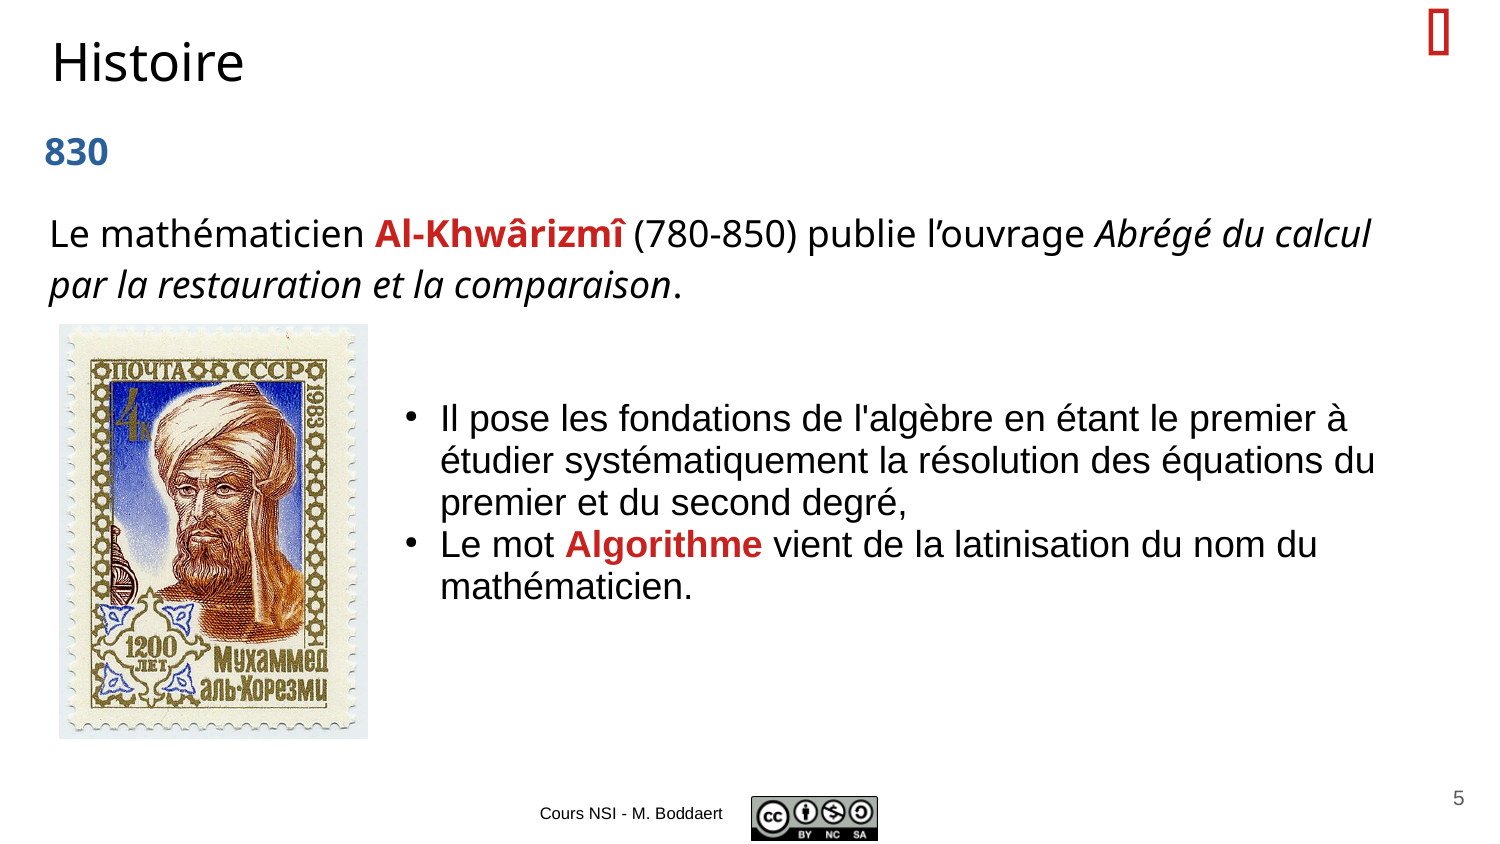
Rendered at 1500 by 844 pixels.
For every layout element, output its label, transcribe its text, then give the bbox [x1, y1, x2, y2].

picture [59, 324, 368, 739]
slide_number <numéro> [1389, 764, 1480, 830]
text_box Le mathématicien Al-Khwârizmî (780-850) publie l’ouvrage Abrégé du calcul par la restauration et la comparaison. [34, 200, 1424, 303]
title Histoire [51, 13, 1449, 108]
picture [751, 796, 878, 841]
text_box  [1412, 0, 1500, 90]
text_box 830 [29, 120, 1477, 178]
text_box Il pose les fondations de l'algèbre en étant le premier à étudier systématiquement la résolution des équations du premier et du second degré, Le mot Algorithme vient de la latinisation du nom du mathématicien. [389, 389, 1477, 623]
